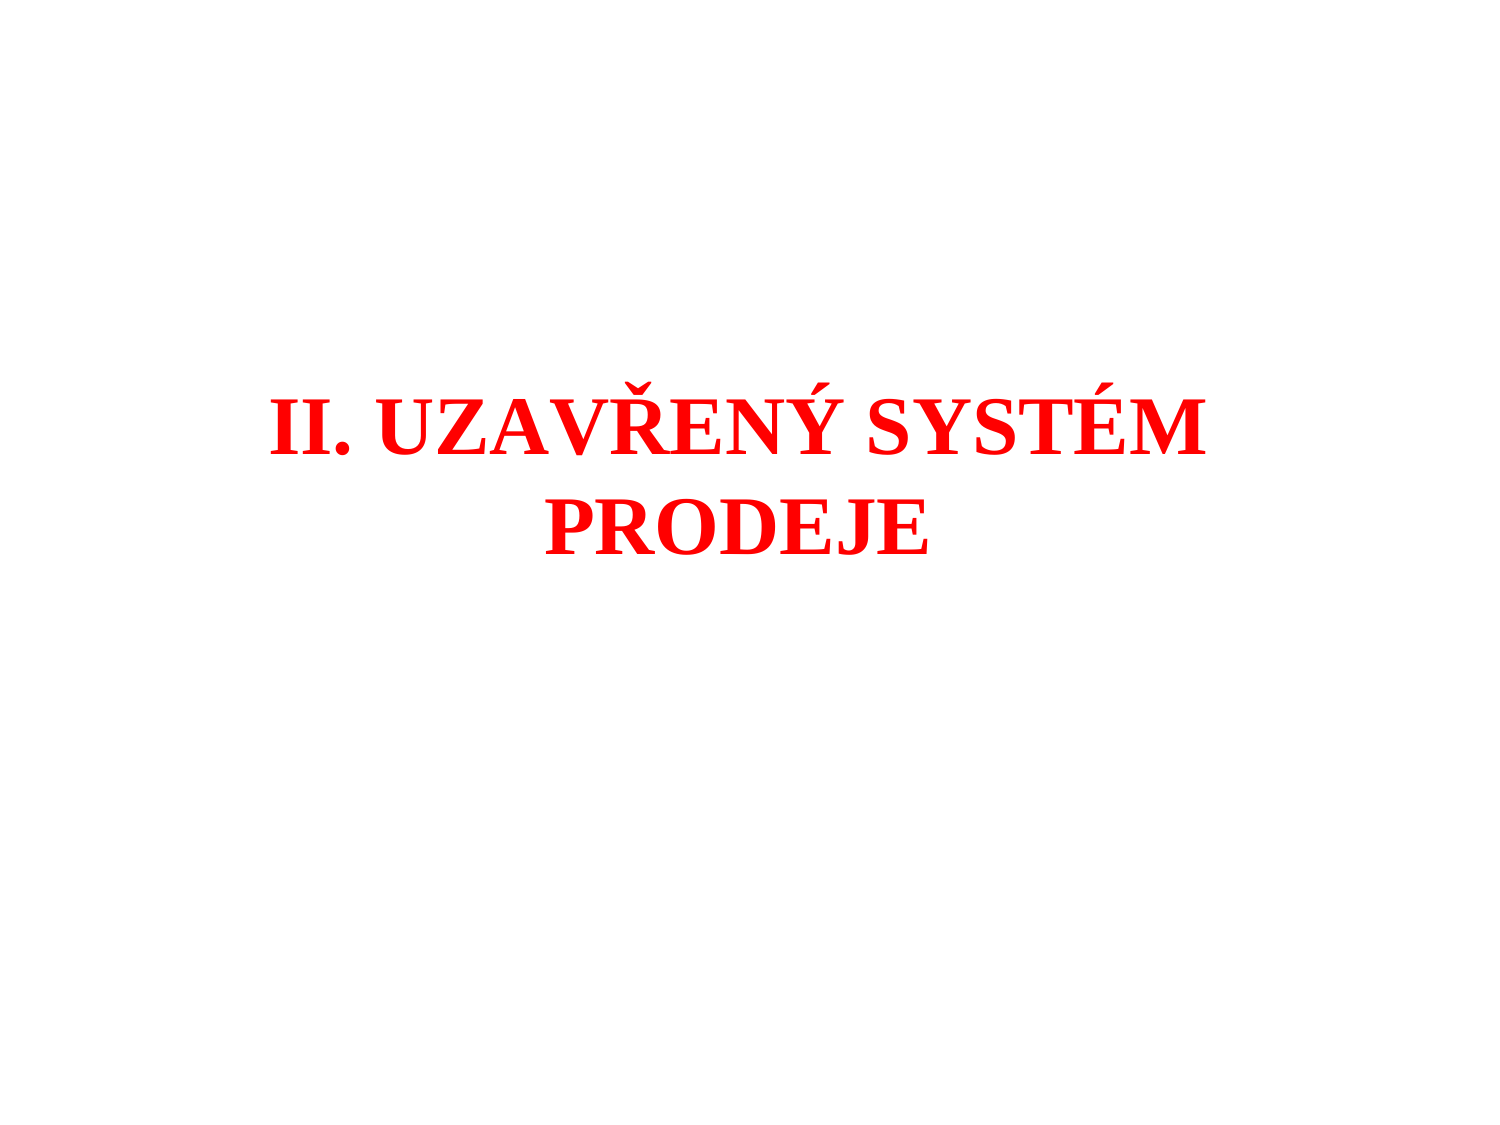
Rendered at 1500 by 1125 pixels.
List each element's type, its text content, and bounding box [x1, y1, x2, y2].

text_box II. UZAVŘENÝ SYSTÉM PRODEJE [147, 336, 1329, 579]
